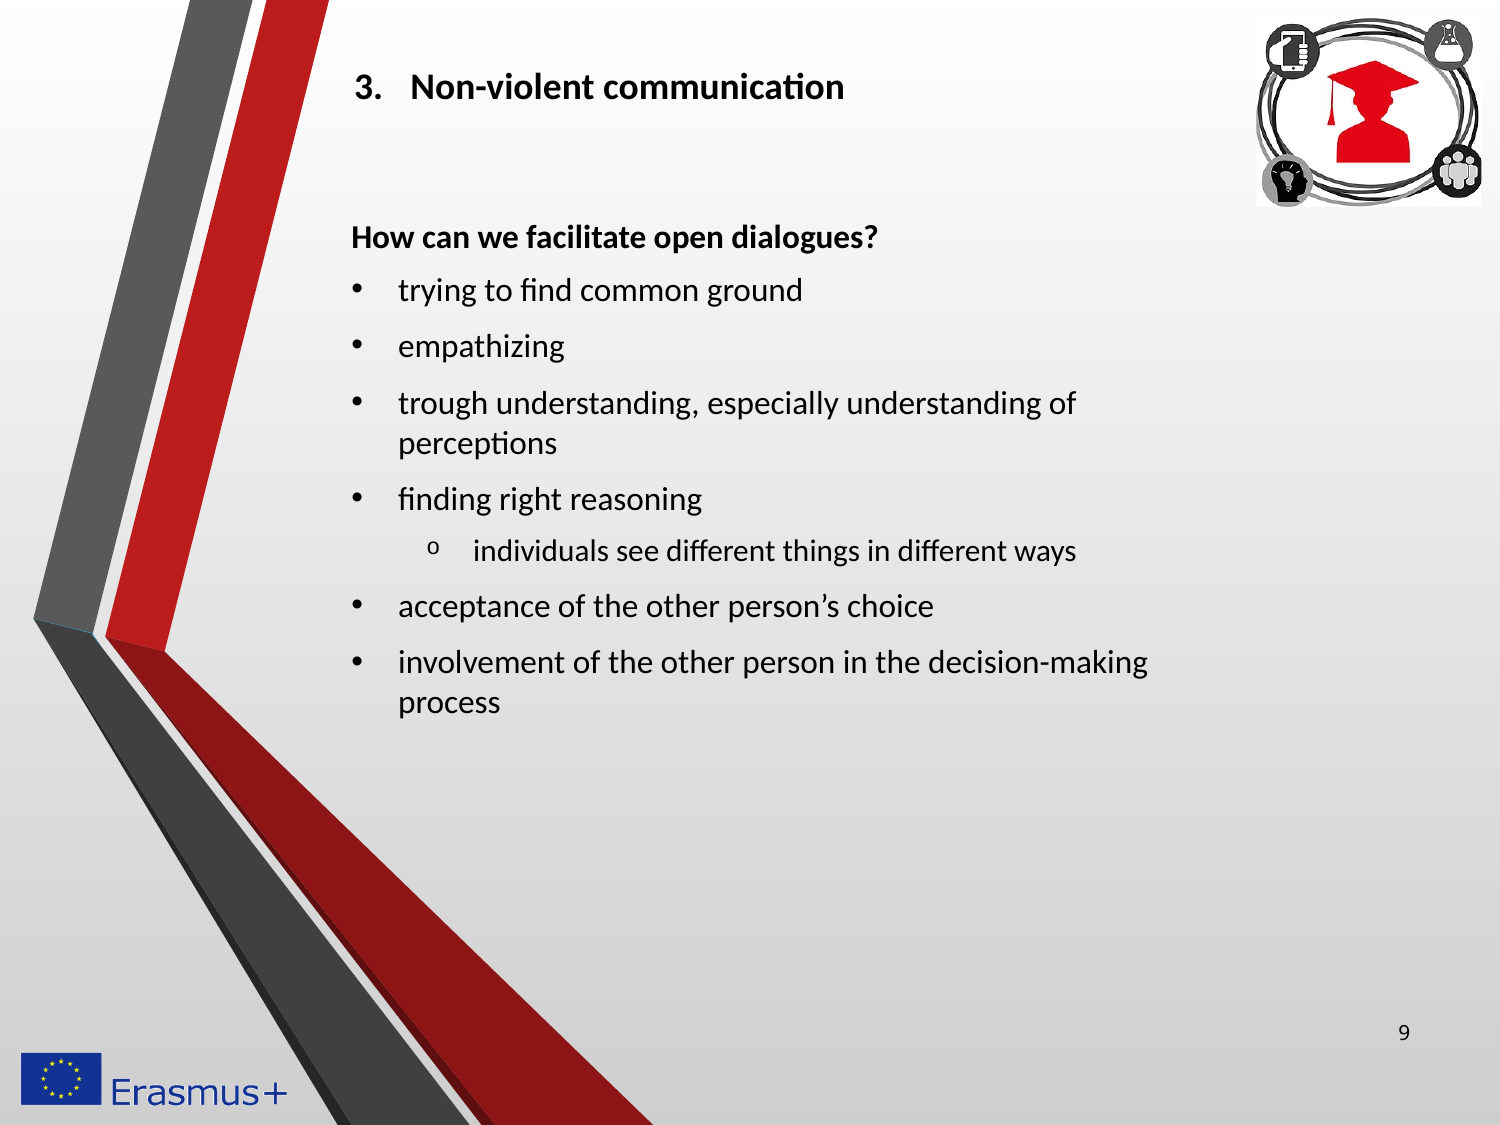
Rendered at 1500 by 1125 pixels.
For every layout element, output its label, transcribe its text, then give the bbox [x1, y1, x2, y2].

text_box Non-violent communication [339, 54, 1249, 115]
chart [1257, 19, 1483, 209]
picture [5, 1037, 302, 1120]
text_box How can we facilitate open dialogues? trying to find common ground empathizing trough understanding, especially understanding of perceptions finding right reasoning individuals see different things in different ways acceptance of the other person’s choice involvement of the other person in the decision-making process [336, 208, 1258, 728]
slide_number <numer> [1357, 1003, 1425, 1064]
picture [1256, 18, 1482, 207]
